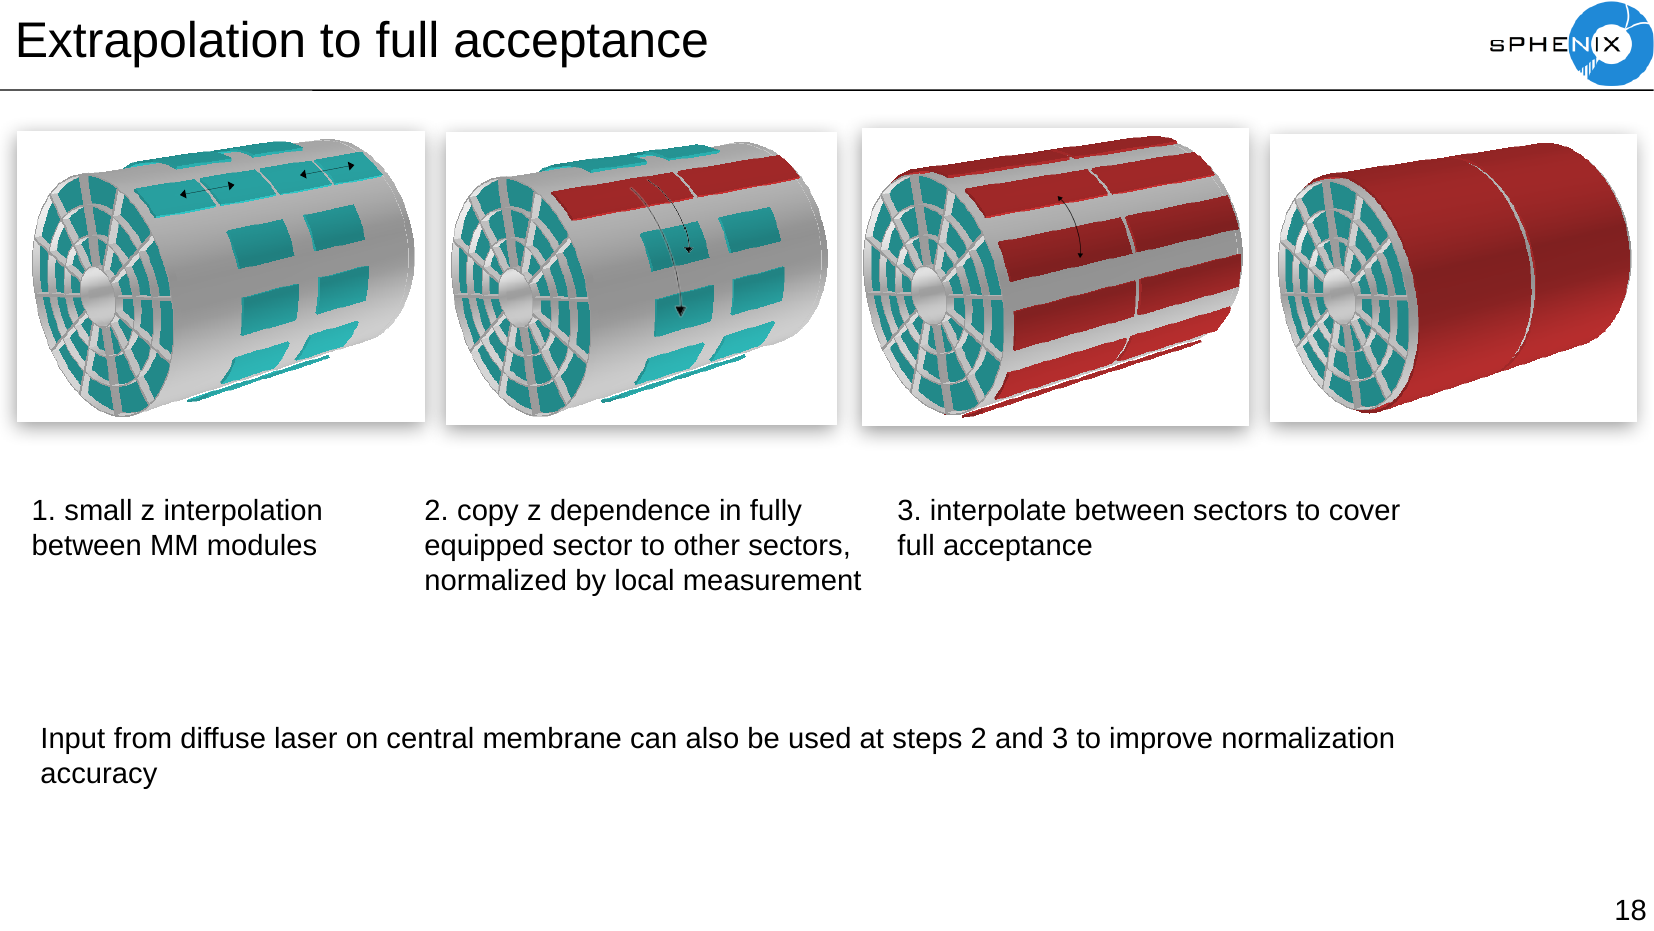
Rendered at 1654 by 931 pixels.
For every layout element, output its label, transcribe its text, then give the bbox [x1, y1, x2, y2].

text_box 1. small z interpolation between MM modules [16, 483, 375, 573]
text_box Extrapolation to full acceptance [0, 0, 1654, 87]
picture [1270, 134, 1637, 422]
text_box 2. copy z dependence in fully equipped sector to other sectors, normalized by local measurement [409, 484, 879, 645]
picture [17, 131, 425, 422]
text_box 3. interpolate between sectors to cover full acceptance [882, 484, 1555, 573]
text_box Input from diffuse laser on central membrane can also be used at steps 2 and 3 to improve normalization accuracy [25, 712, 1501, 812]
picture [446, 114, 1249, 426]
